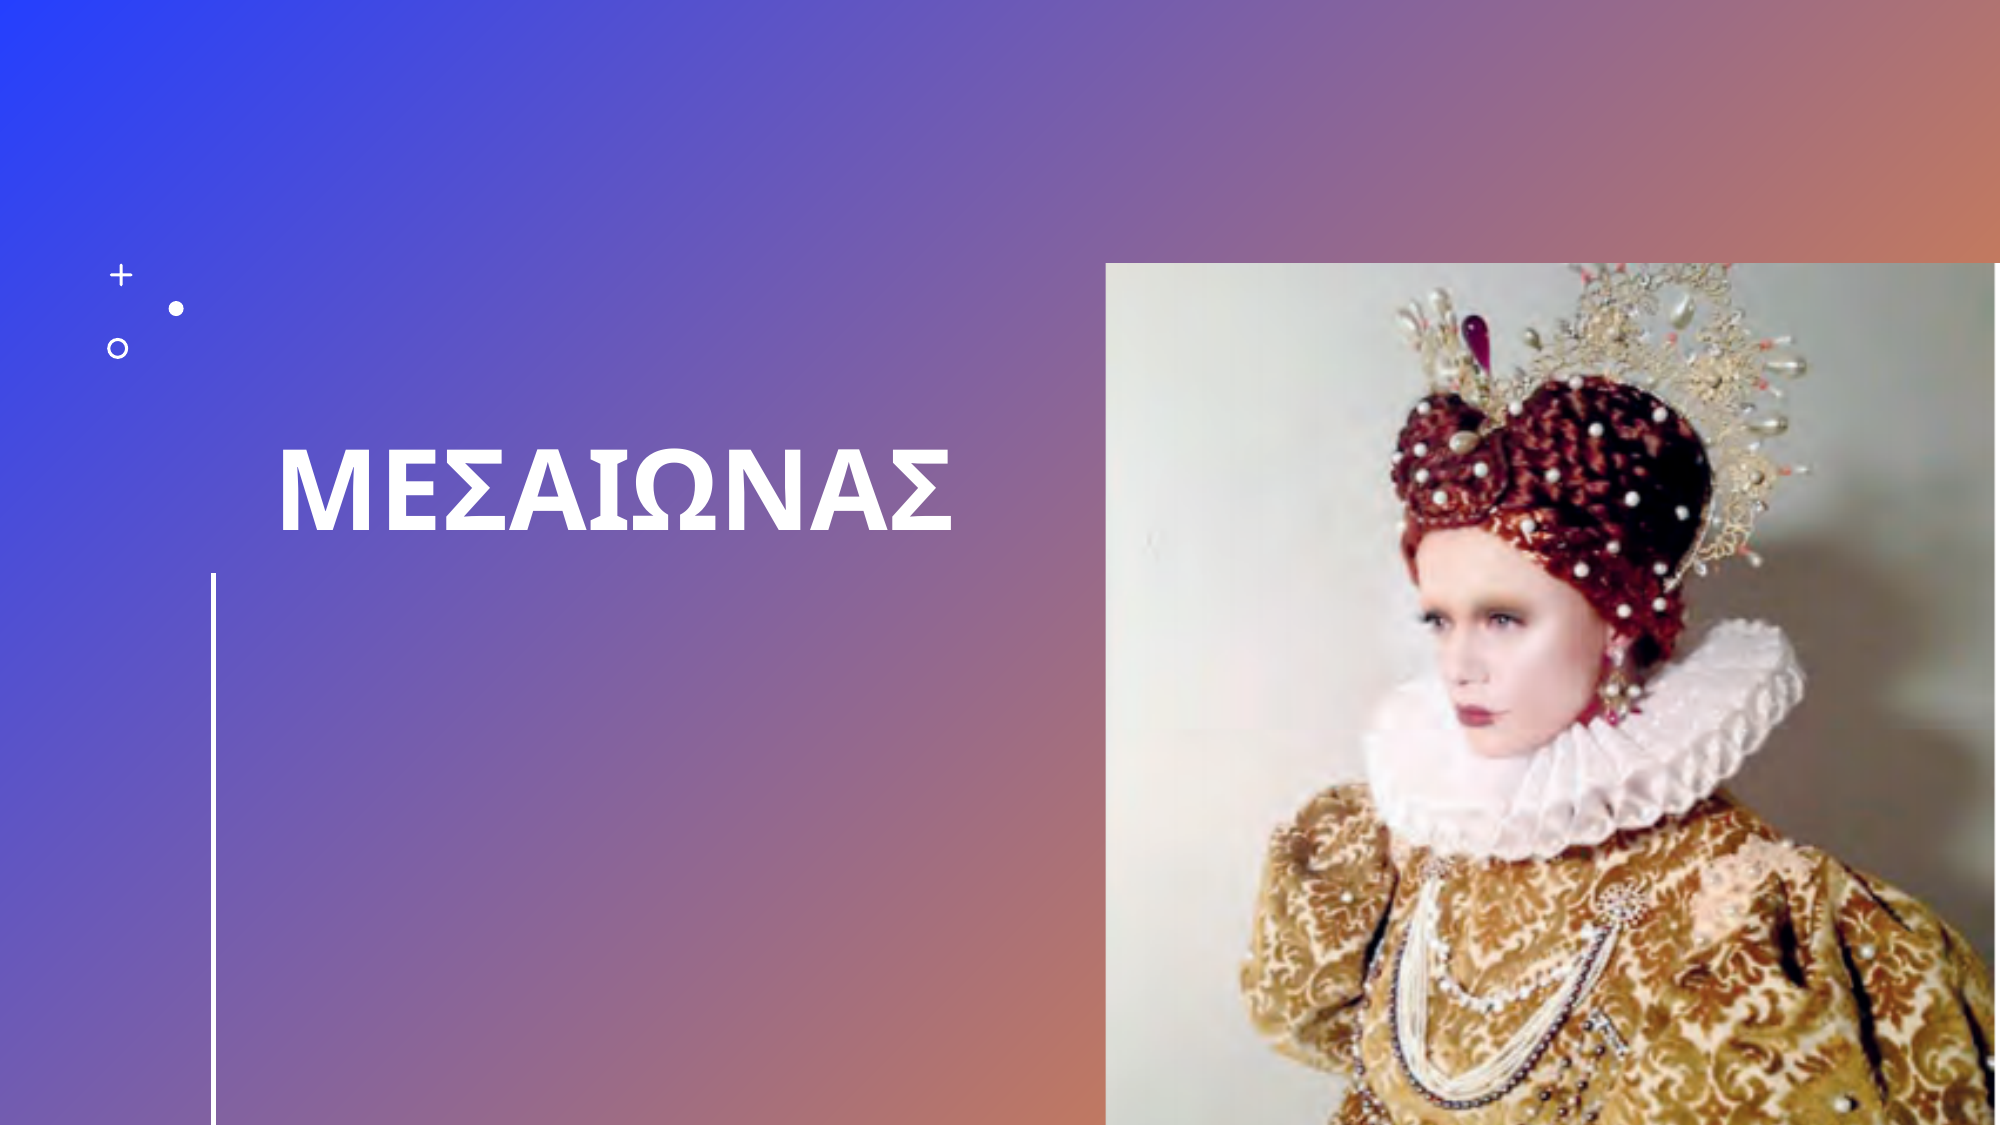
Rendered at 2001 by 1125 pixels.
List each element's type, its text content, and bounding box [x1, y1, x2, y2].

text_box [0, 0, 2000, 1125]
picture [1105, 263, 2000, 1125]
title ΜΕΣΑΙΩΝΑΣ [258, 96, 1130, 563]
